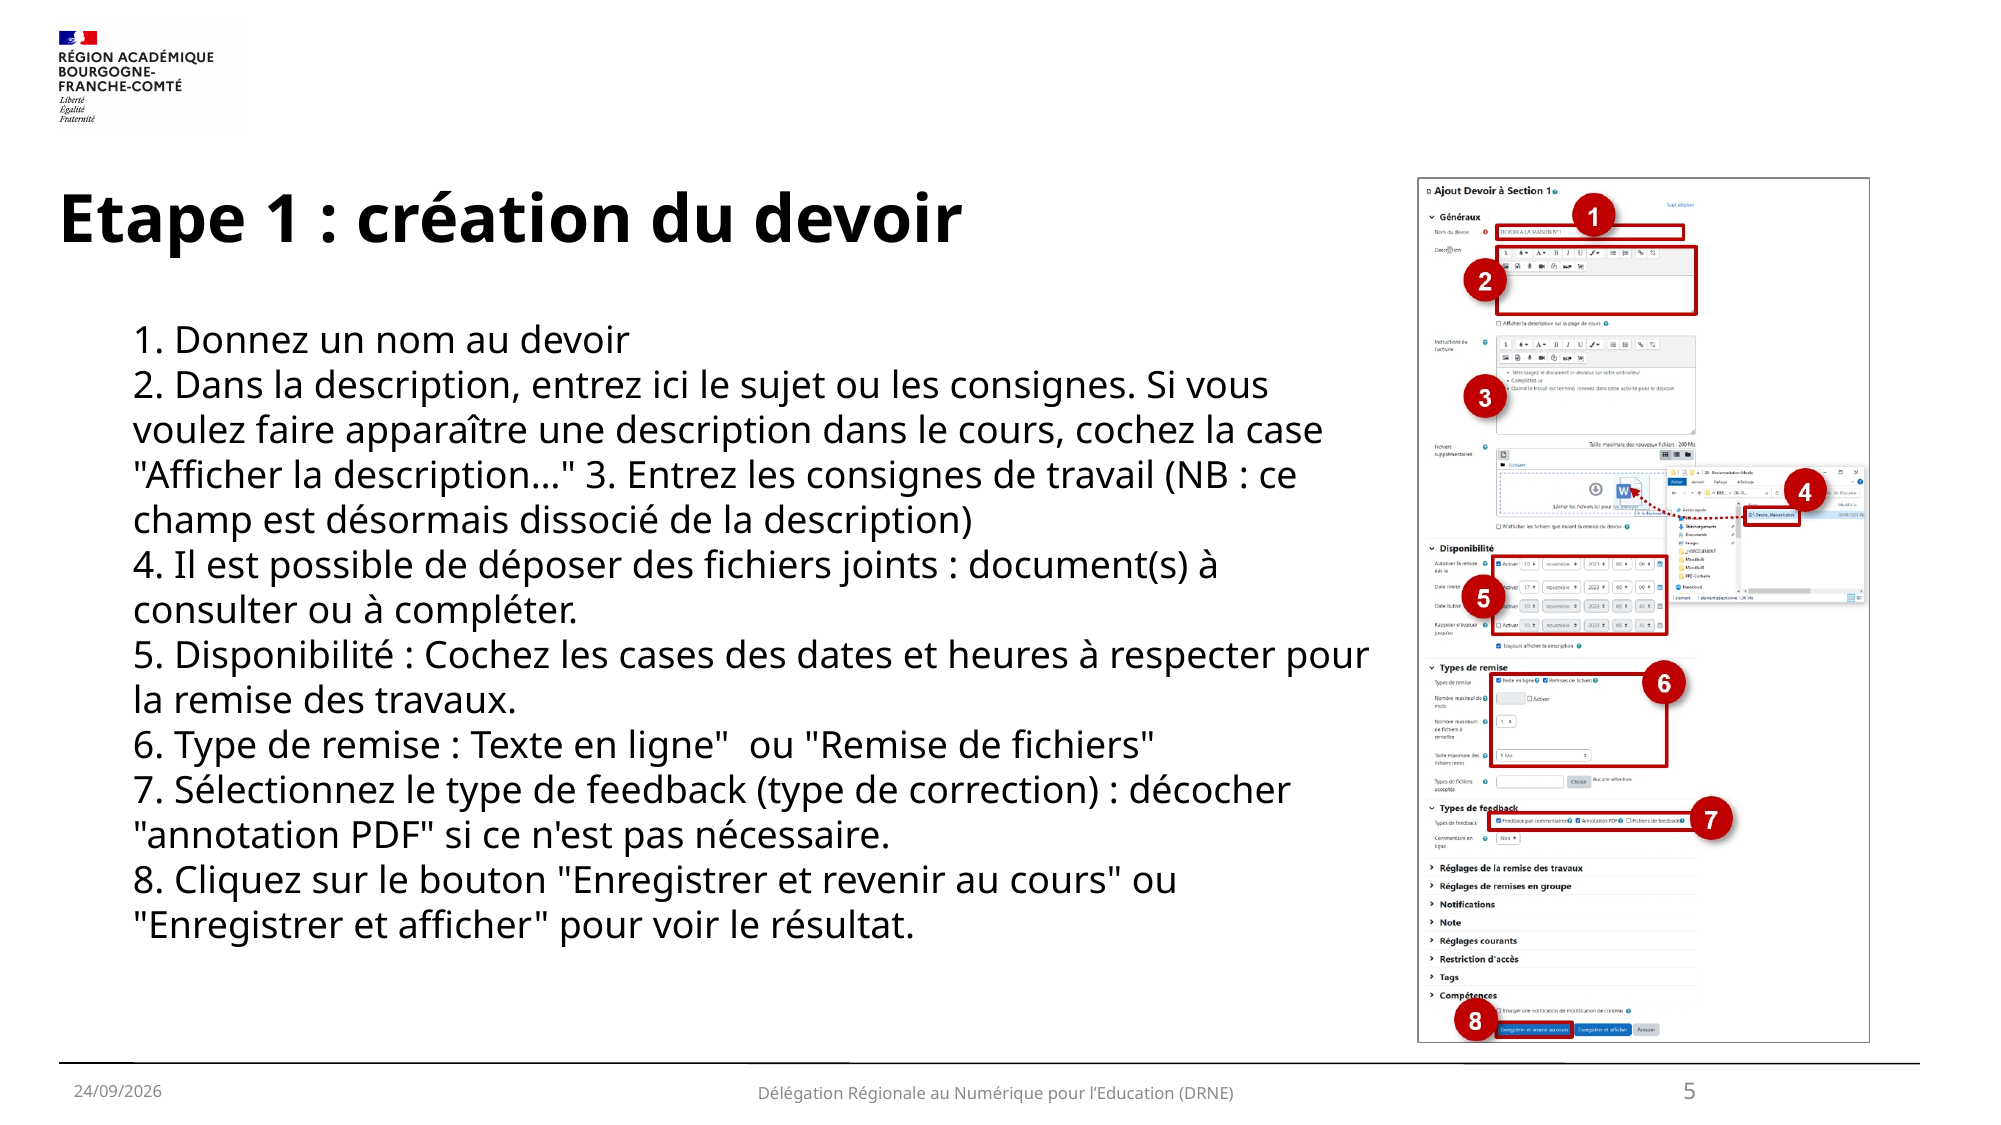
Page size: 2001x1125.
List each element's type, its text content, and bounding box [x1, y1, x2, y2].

picture [1417, 177, 1870, 1044]
text_box 29/10/2024 [59, 1062, 295, 1122]
text_box 1. Donnez un nom au devoir 2. Dans la description, entrez ici le sujet ou les consignes. Si vous voulez faire apparaître une description dans le cours, cochez la case "Afficher la description…" 3. Entrez les consignes de travail (NB : ce champ est désormais dissocié de la description) 4. Il est possible de déposer des fichiers joints : document(s) à consulter ou à compléter. 5. Disponibilité : Cochez les cases des dates et heures à respecter pour la remise des travaux. 6. Type de remise : Texte en ligne" ou "Remise de fichiers" 7. Sélectionnez le type de feedback (type de correction) : décocher "annotation PDF" si ce n'est pas nécessaire. 8. Cliquez sur le bouton "Enregistrer et revenir au cours" ou "Enregistrer et afficher" pour voir le résultat. [118, 308, 1388, 1023]
text_box 5 [1683, 1062, 1919, 1122]
text_box Délégation Régionale au Numérique pour l’Education (DRNE) [546, 1063, 1432, 1122]
title Etape 1 : création du devoir [59, 147, 1919, 295]
